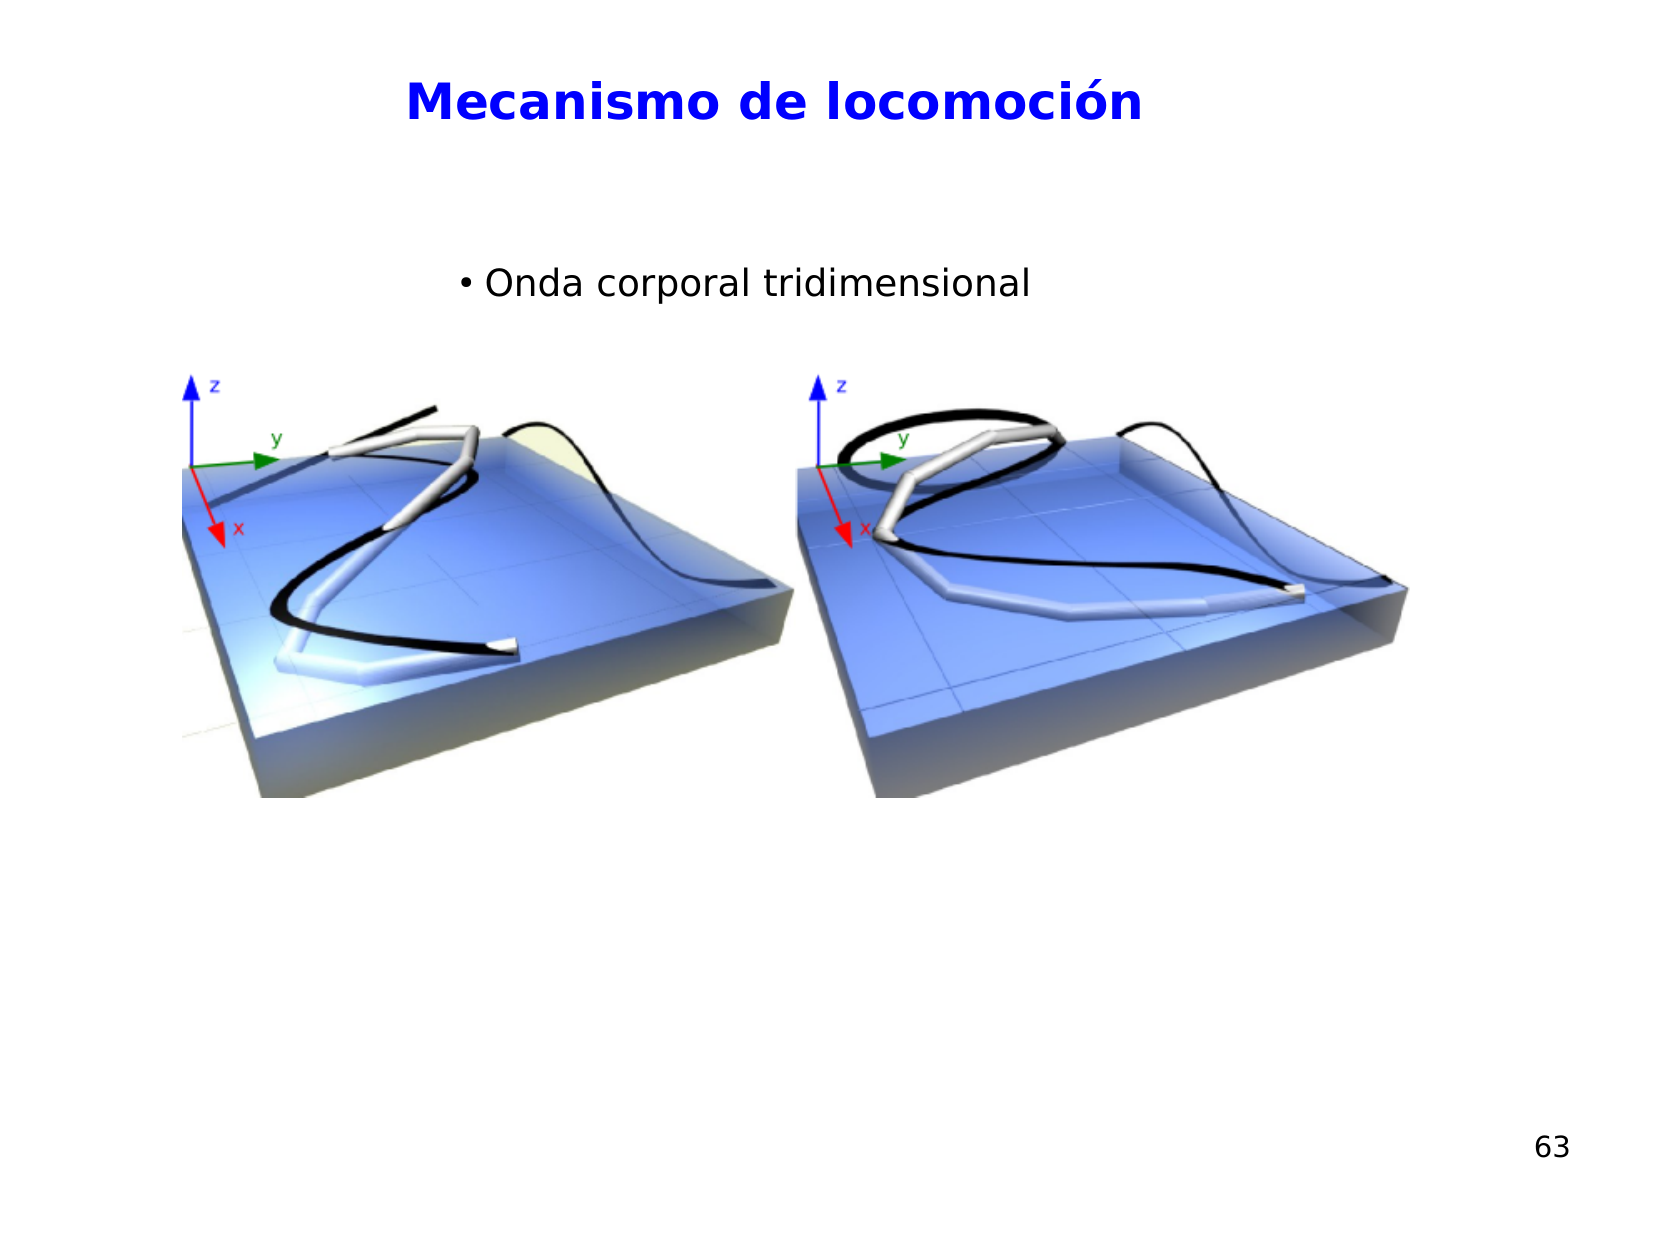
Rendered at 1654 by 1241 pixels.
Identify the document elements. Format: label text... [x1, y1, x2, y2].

text_box Onda corporal tridimensional [444, 254, 1047, 313]
text_box Mecanismo de locomoción [390, 65, 1160, 139]
picture [182, 337, 1410, 798]
